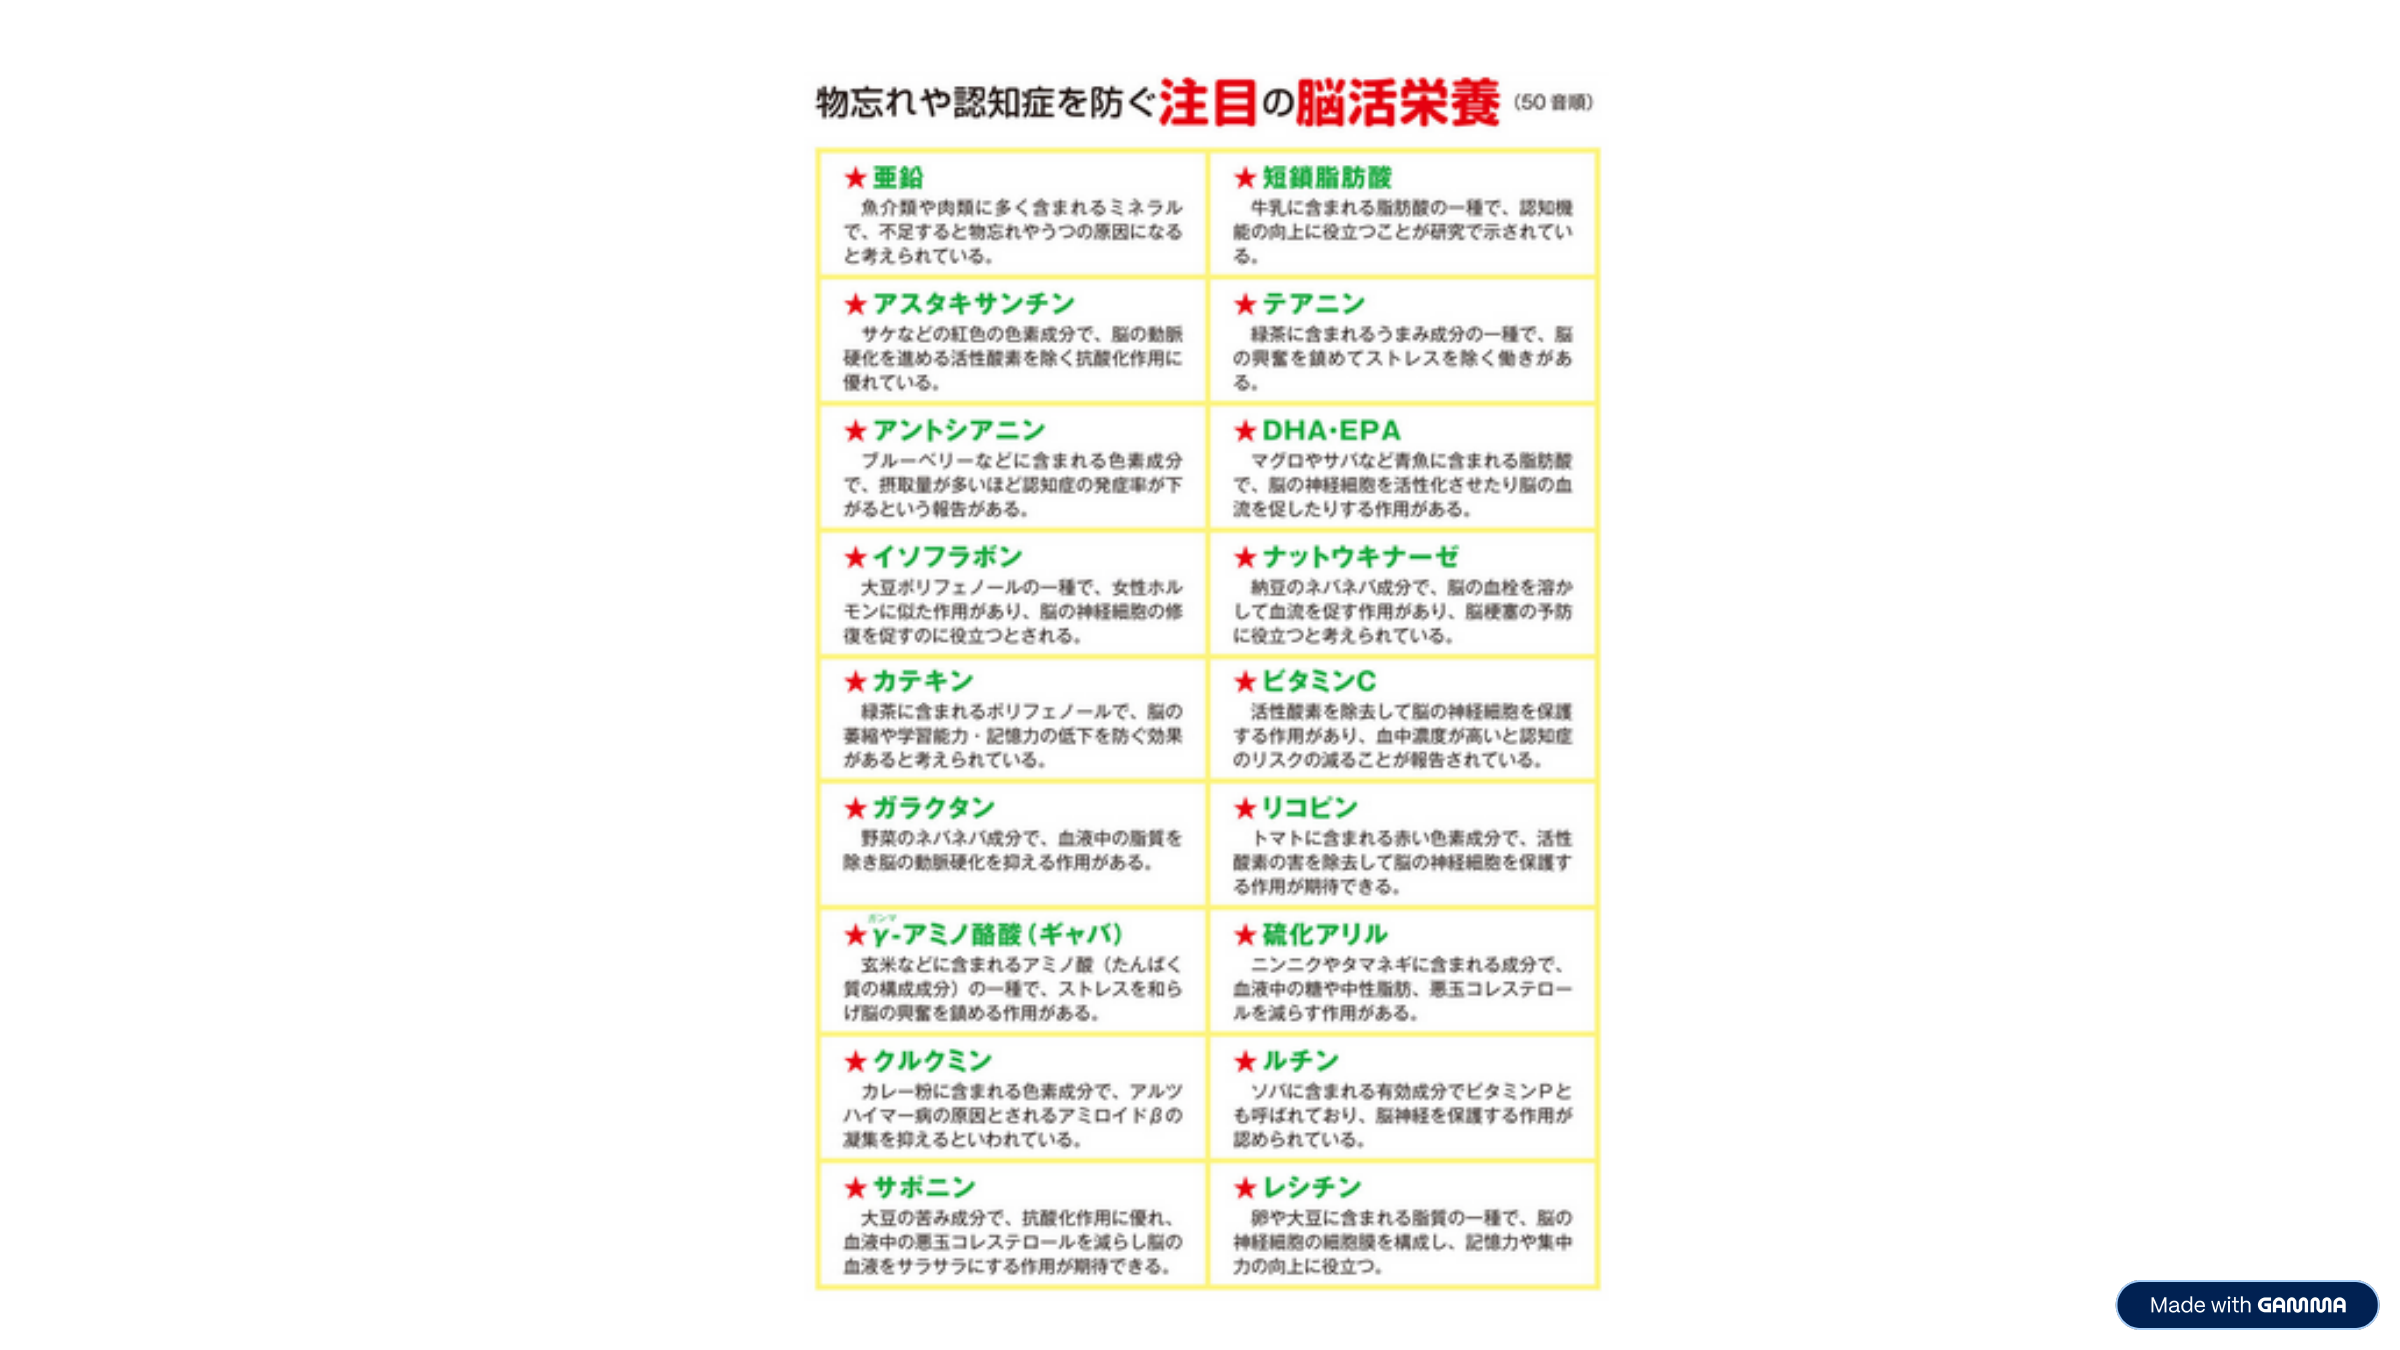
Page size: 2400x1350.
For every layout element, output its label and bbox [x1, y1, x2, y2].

picture [797, 71, 1625, 1331]
picture [2106, 1271, 2389, 1339]
